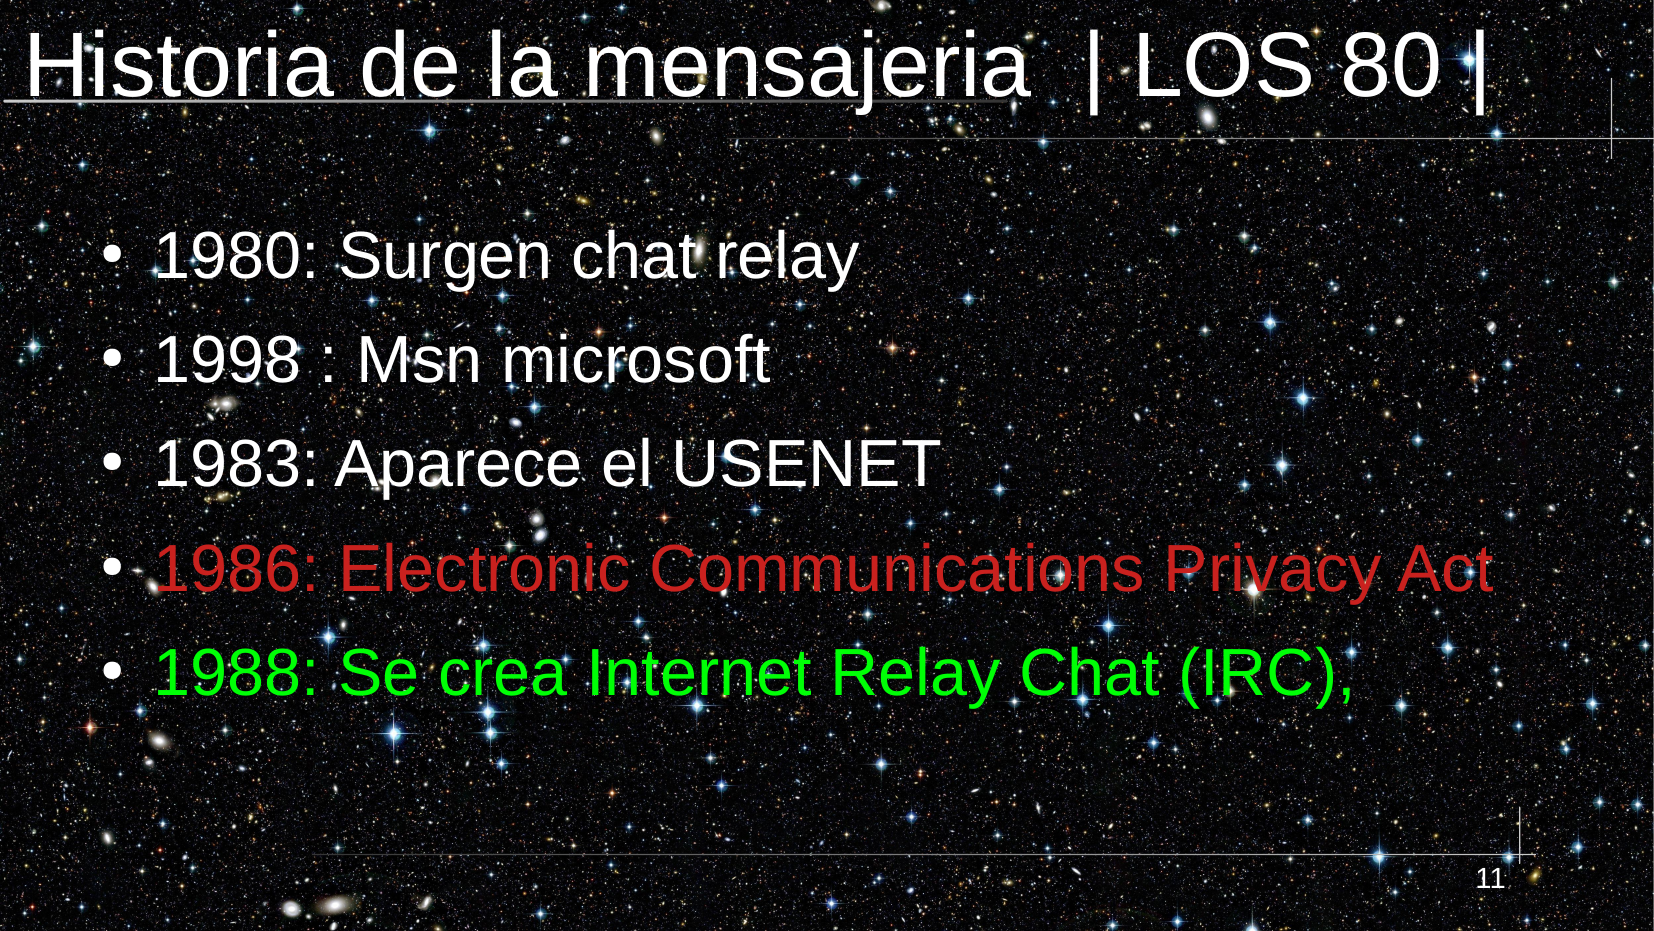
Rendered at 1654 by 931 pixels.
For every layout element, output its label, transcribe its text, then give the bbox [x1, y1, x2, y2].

title Historia de la mensajeria | LOS 80 | [23, 11, 1589, 119]
picture [0, 0, 1654, 931]
list 1980: Surgen chat relay 1998 : Msn microsoft 1983: Aparece el USENET 1986: Electronic Communications Privacy Act 1988: Se crea Internet Relay Chat (IRC), [82, 217, 1565, 758]
